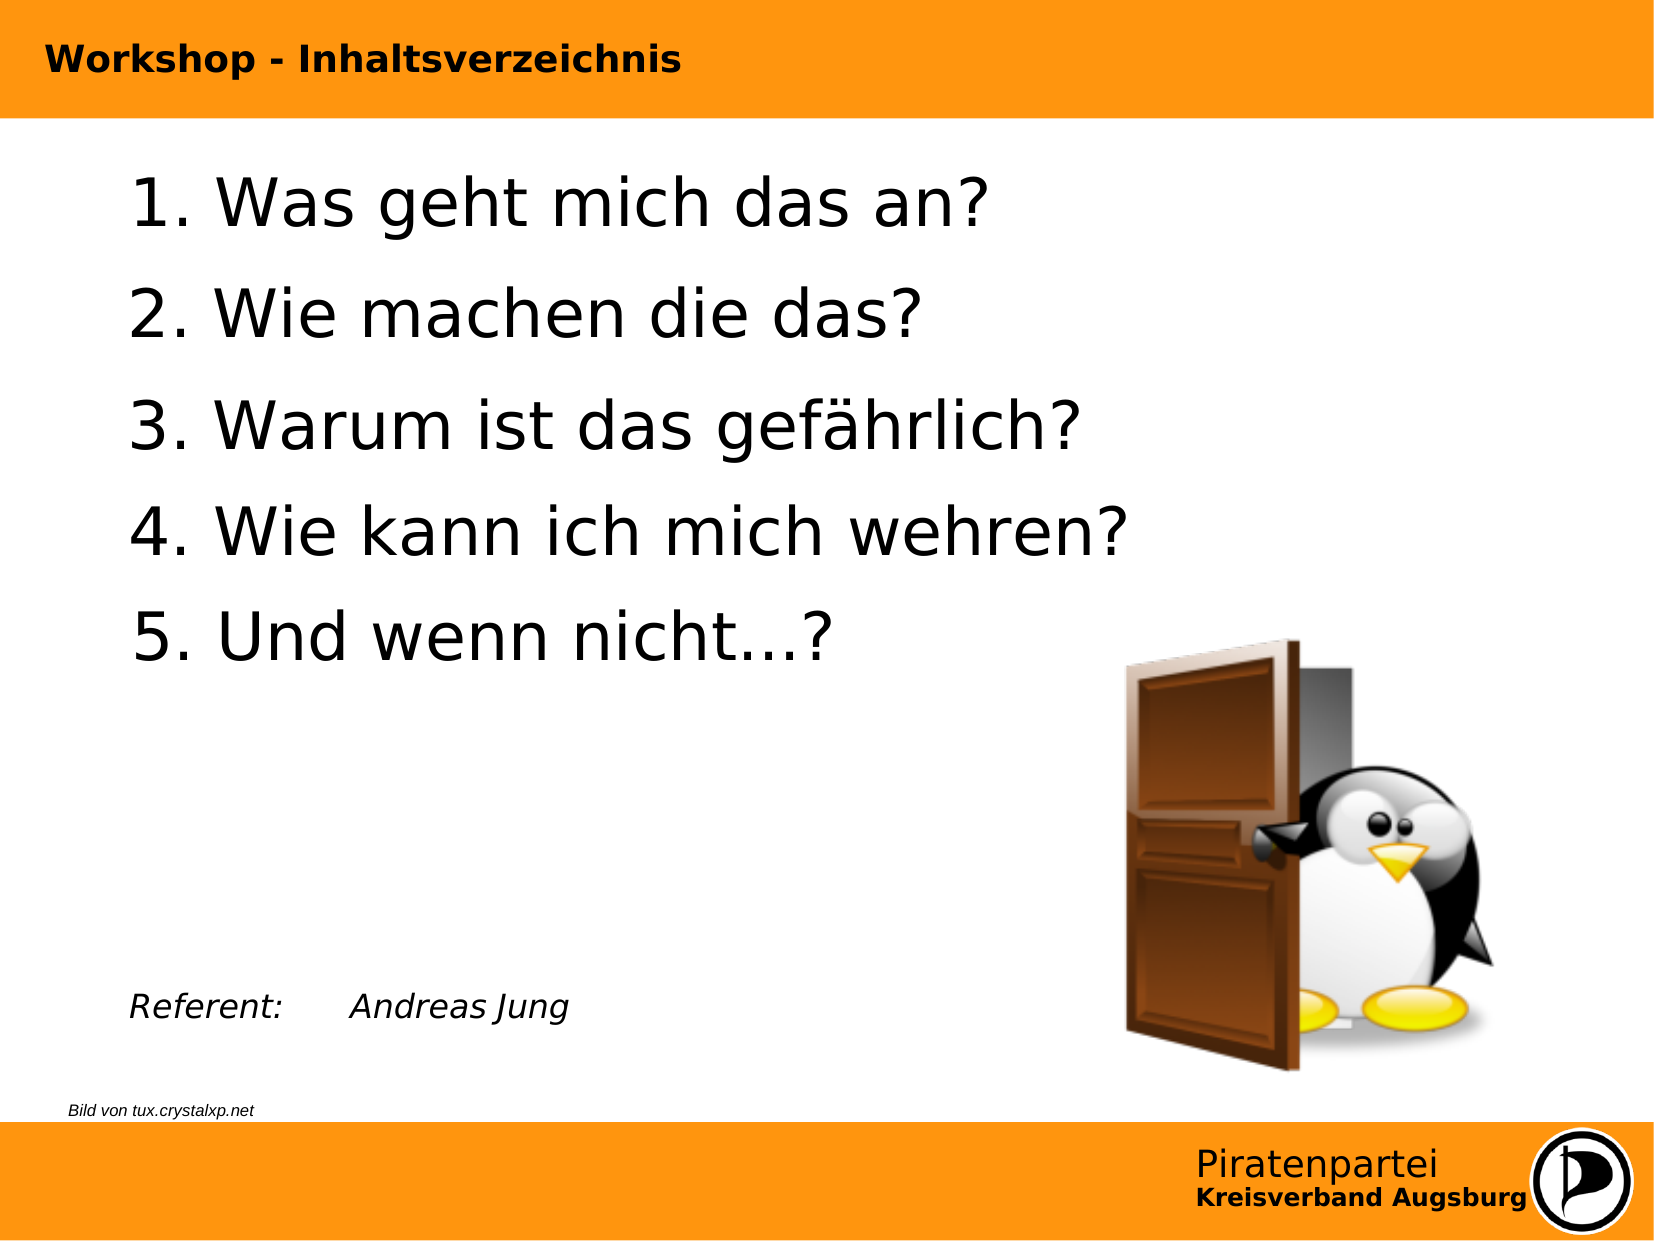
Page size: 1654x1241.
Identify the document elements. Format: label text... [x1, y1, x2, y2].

text_box 3. Warum ist das gefährlich? [113, 378, 1558, 472]
text_box 4. Wie kann ich mich wehren? [113, 484, 1558, 578]
text_box Workshop - Inhaltsverzeichnis [29, 29, 1329, 88]
text_box 2. Wie machen die das? [113, 266, 1558, 359]
picture [1027, 682, 1634, 1235]
text_box Bild von tux.crystalxp.net [53, 1092, 274, 1127]
text_box 5. Und wenn nicht...? [116, 589, 1562, 682]
text_box Referent: Andreas Jung [114, 979, 1082, 1053]
text_box 1. Was geht mich das an? [114, 155, 1560, 258]
